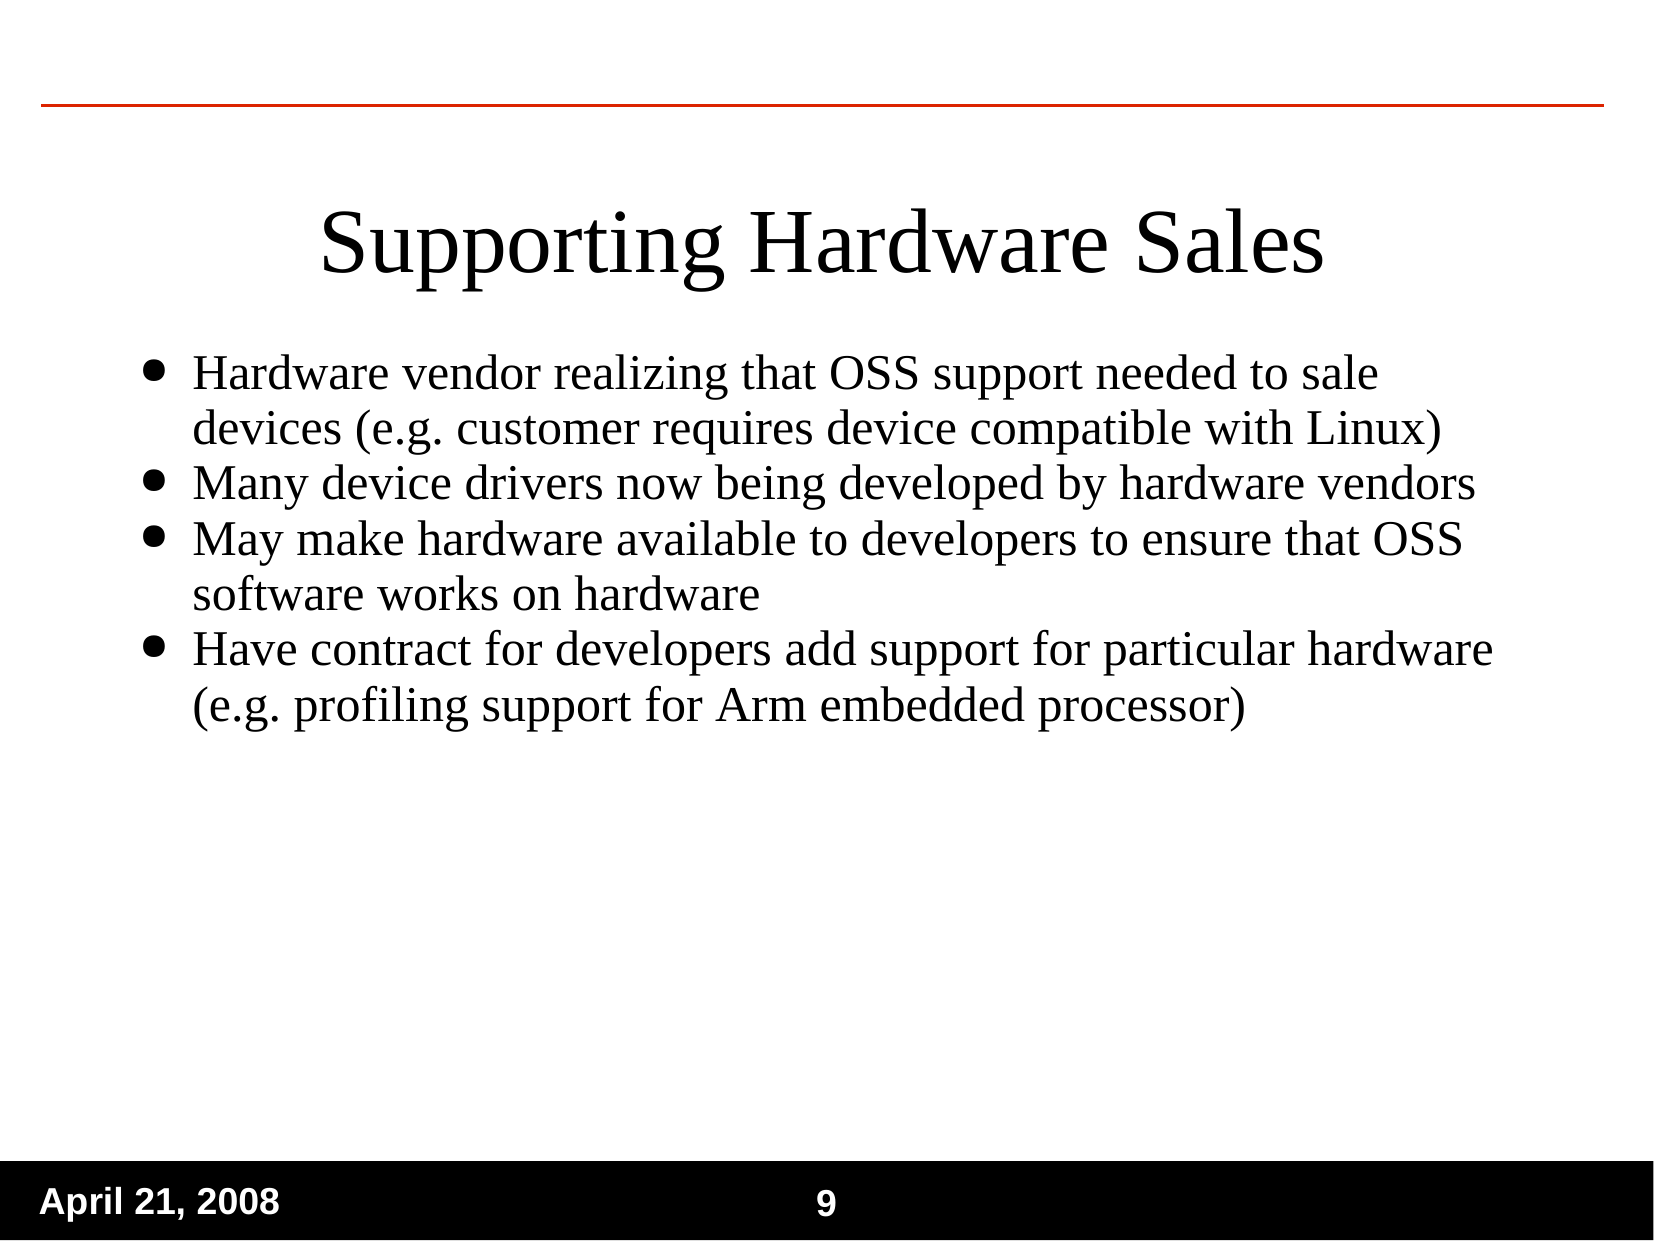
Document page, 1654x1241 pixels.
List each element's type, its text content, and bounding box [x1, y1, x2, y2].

list Hardware vendor realizing that OSS support needed to sale devices (e.g. customer requires device compatible with Linux) Many device drivers now being developed by hardware vendors May make hardware available to developers to ensure that OSS software works on hardware Have contract for developers add support for particular hardware (e.g. profiling support for Arm embedded processor) [121, 344, 1534, 1127]
title Supporting Hardware Sales [117, 137, 1530, 346]
